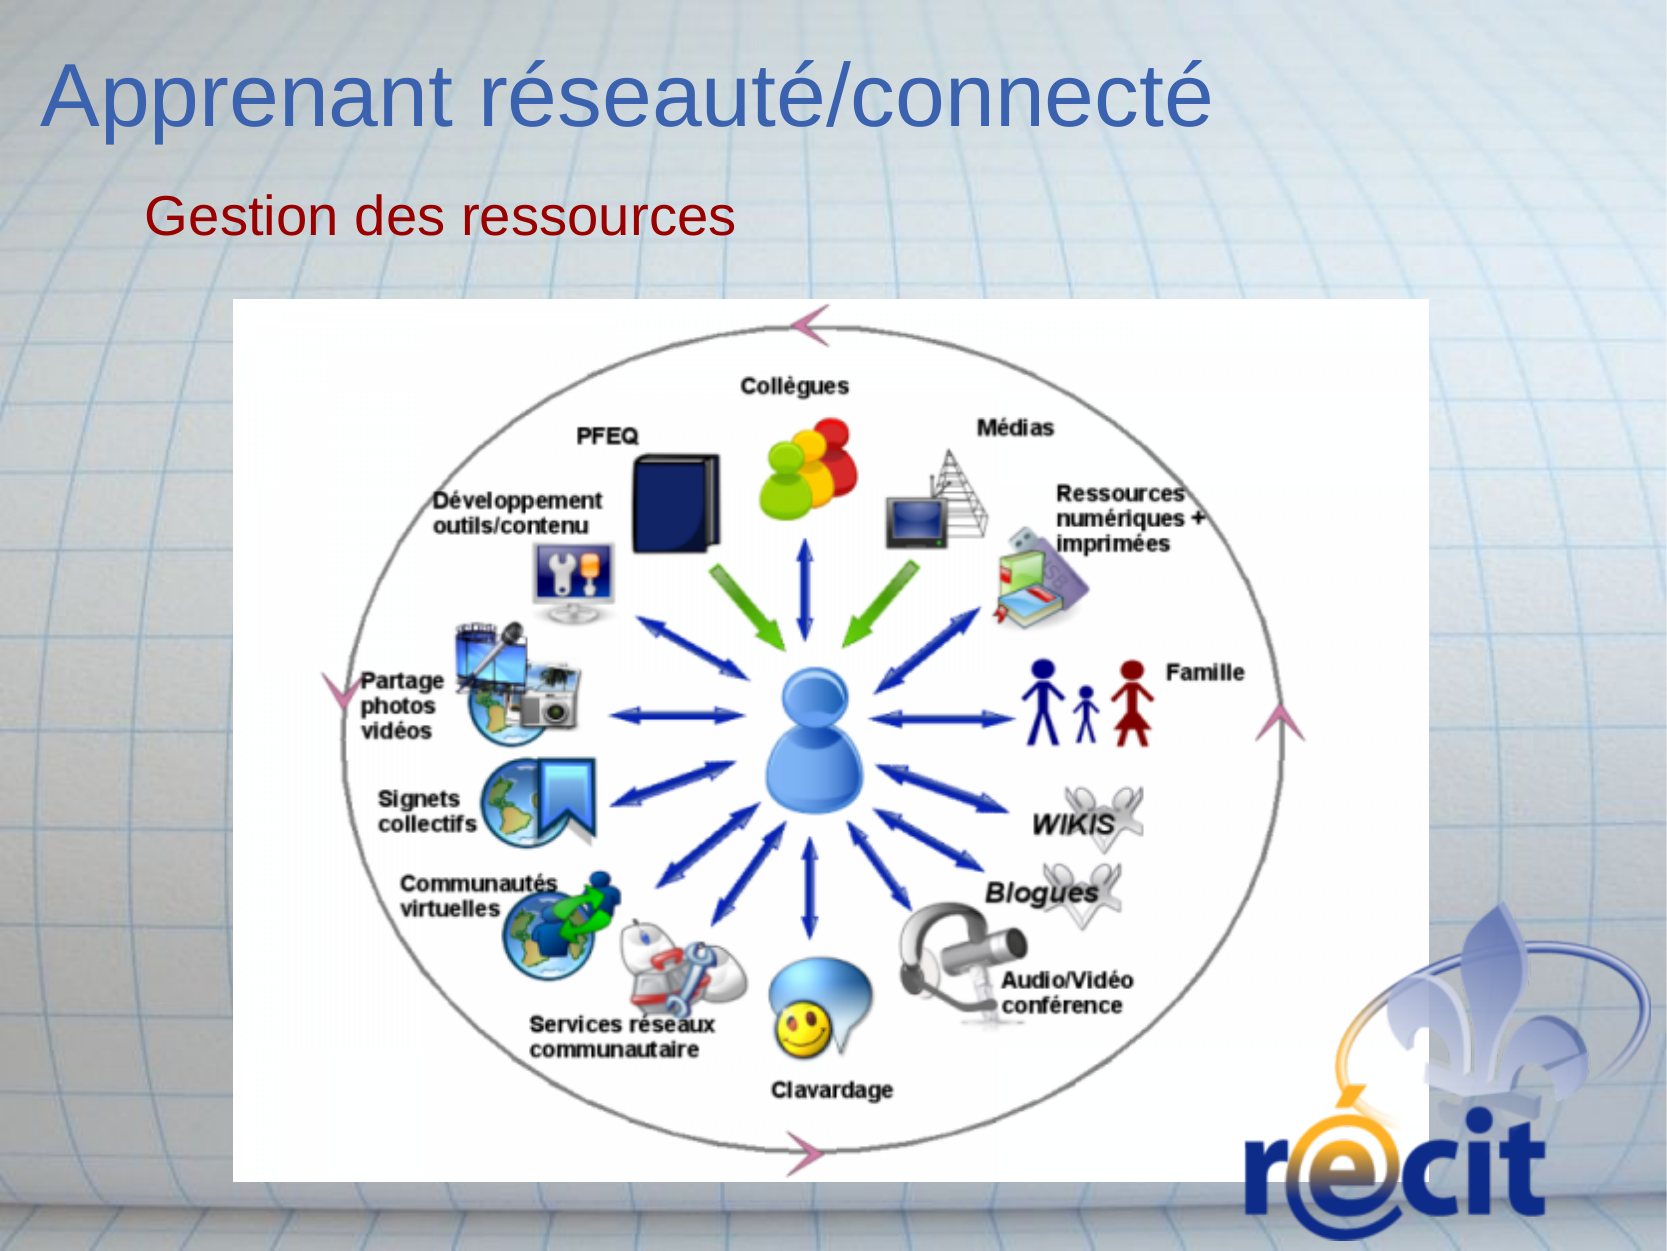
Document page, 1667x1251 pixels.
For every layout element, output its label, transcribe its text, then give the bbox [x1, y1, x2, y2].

picture [0, 0, 1667, 1251]
text_box Gestion des ressources [145, 184, 1245, 249]
title Apprenant réseauté/connecté [40, 50, 1627, 201]
